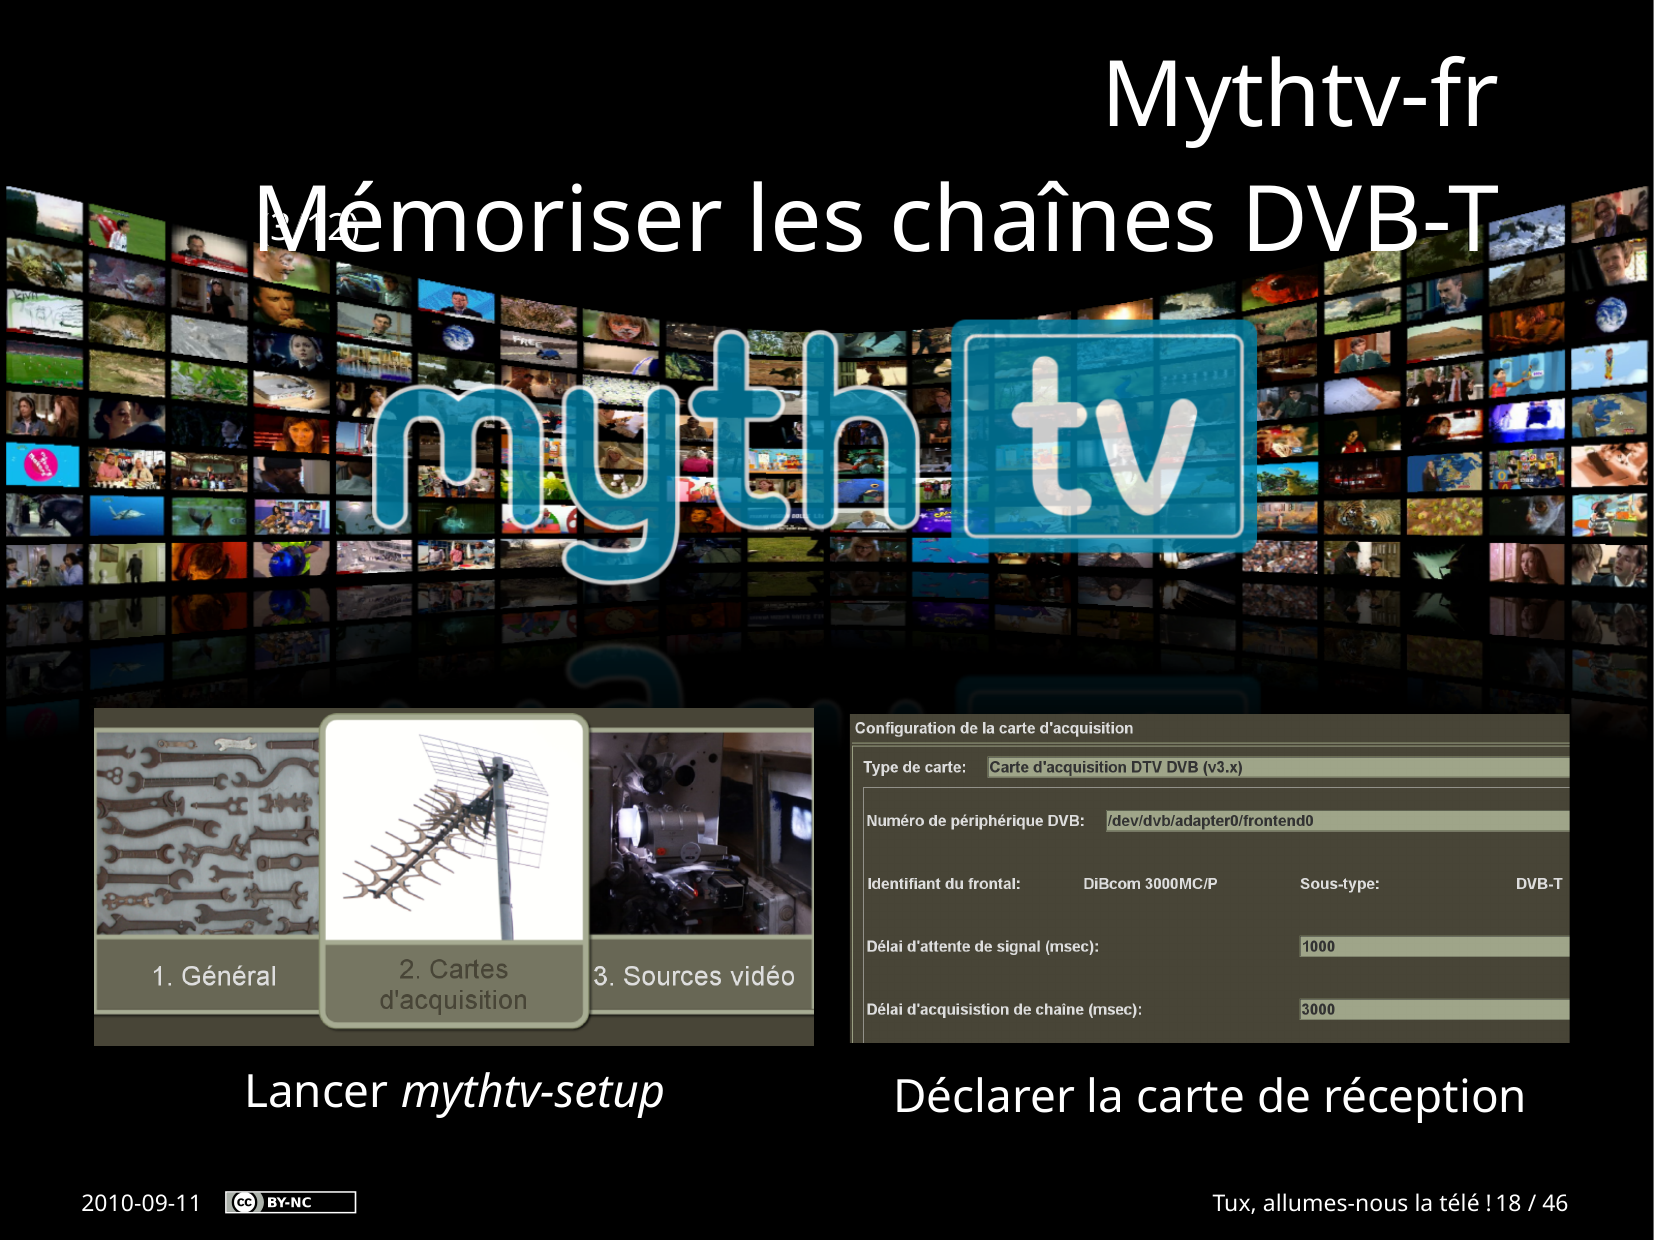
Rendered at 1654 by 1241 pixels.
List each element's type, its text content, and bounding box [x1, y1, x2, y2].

title Mythtv-fr Mémoriser les chaînes DVB-T [82, 47, 1501, 259]
list Déclarer la carte de réception [856, 1062, 1565, 1139]
list Lancer mythtv-setup [159, 1058, 751, 1134]
picture [0, 0, 1654, 1240]
